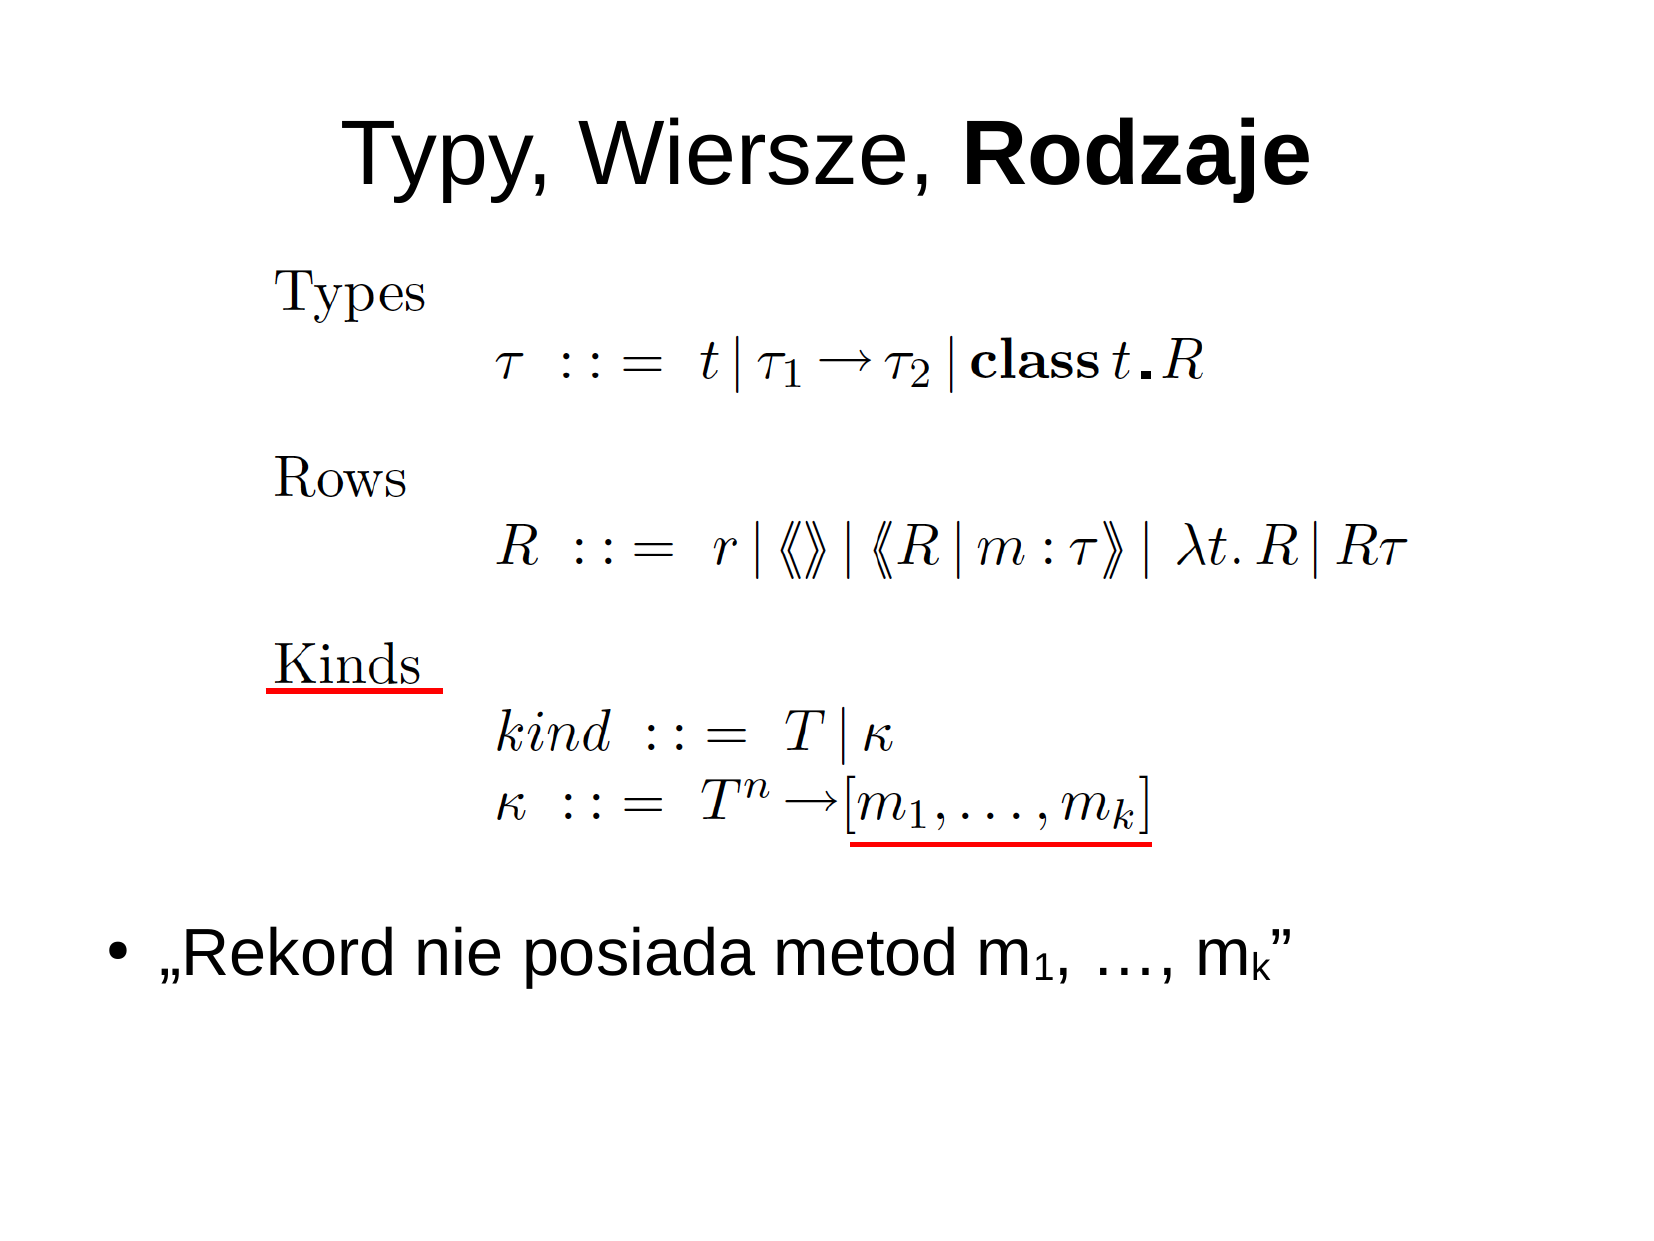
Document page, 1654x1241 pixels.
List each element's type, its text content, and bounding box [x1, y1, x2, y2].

title Typy, Wiersze, Rodzaje [82, 49, 1571, 257]
picture [265, 265, 1418, 843]
list „Rekord nie posiada metod m1, …, mk” [88, 915, 1577, 1241]
